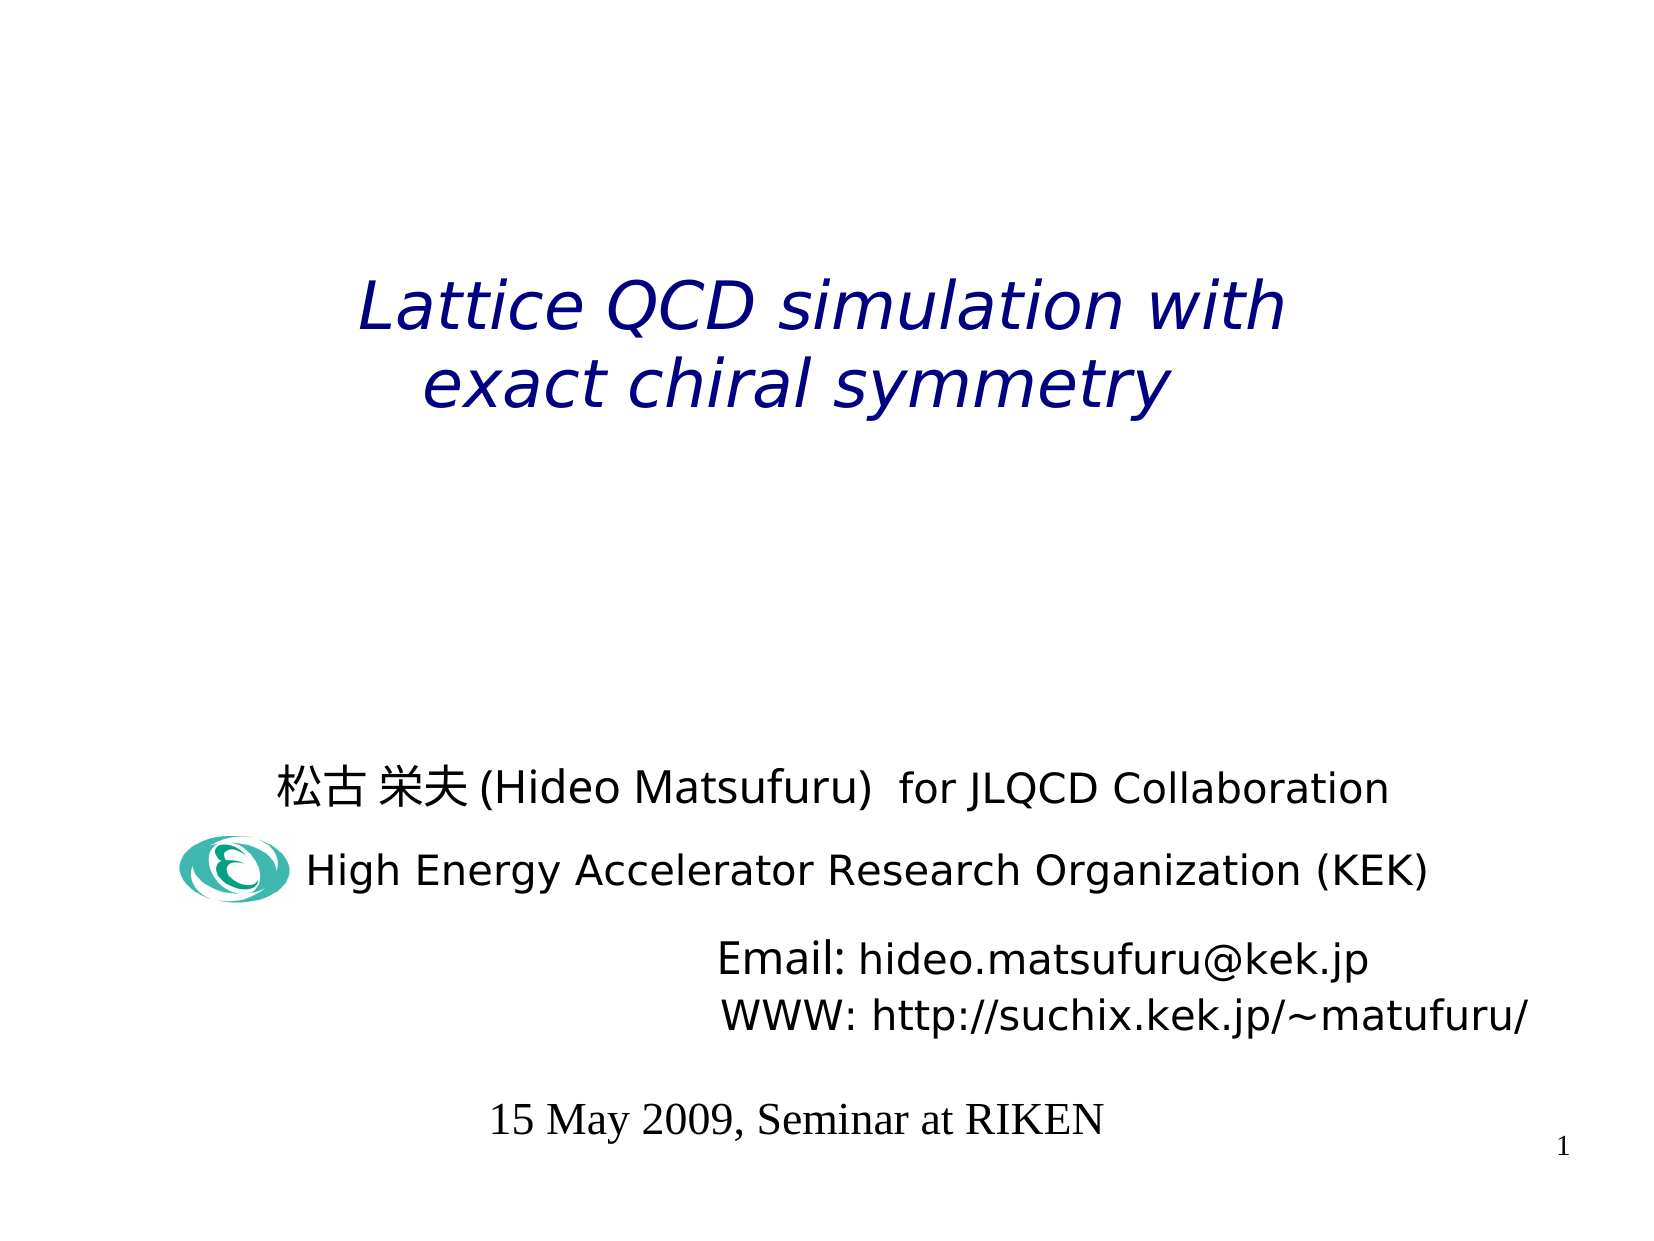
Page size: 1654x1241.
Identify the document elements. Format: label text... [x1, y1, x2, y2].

text_box WWW: http://suchix.kek.jp/~matufuru/ [720, 992, 1529, 1053]
text_box 15 May 2009, Seminar at RIKEN [488, 1093, 1106, 1150]
text_box High Energy Accelerator Research Organization (KEK) [305, 846, 1444, 908]
text_box Lattice QCD simulation with exact chiral symmetry [358, 267, 1290, 424]
text_box Email: hideo.matsufuru@kek.jp [716, 925, 1353, 987]
text_box 松古 栄夫 (Hideo Matsufuru) for JLQCD Collaboration [276, 750, 1348, 812]
picture [175, 829, 294, 909]
